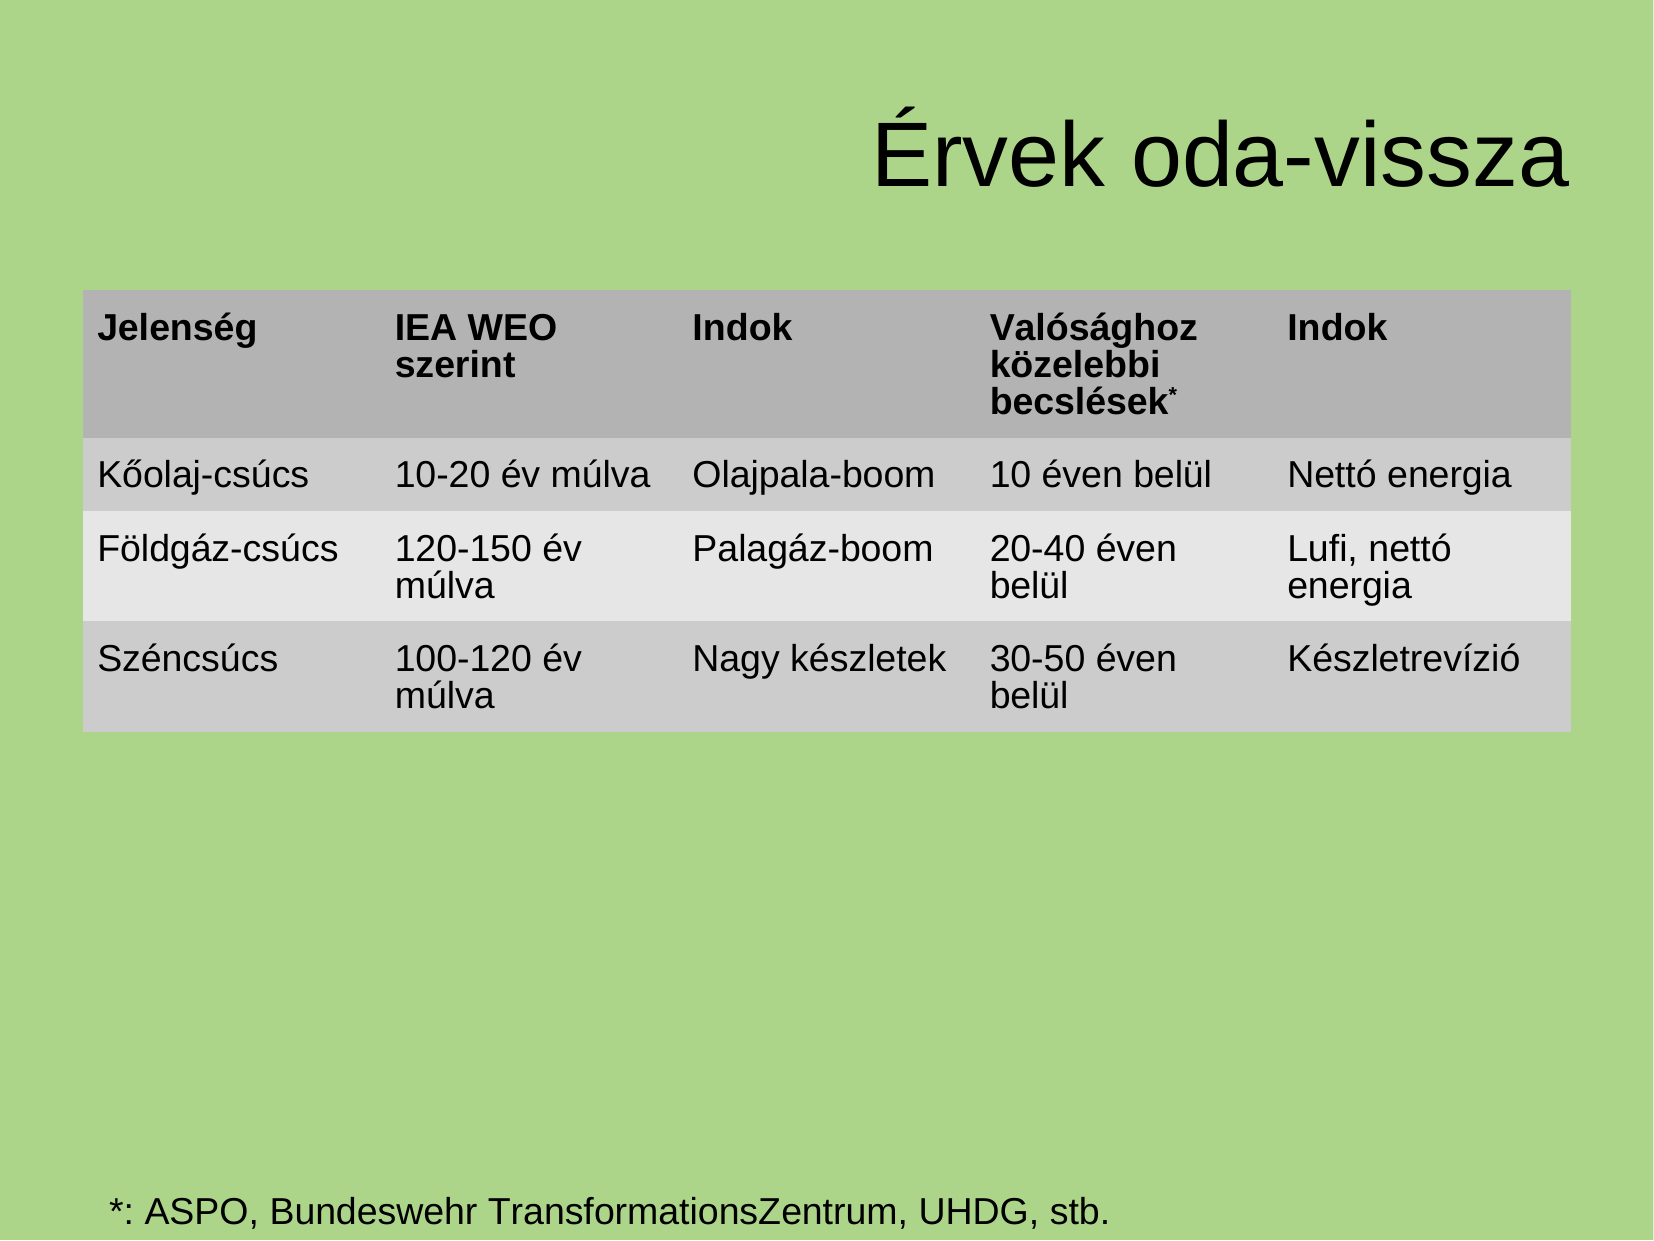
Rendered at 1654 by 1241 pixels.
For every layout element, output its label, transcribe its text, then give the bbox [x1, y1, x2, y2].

table_cell 10-20 év múlva [380, 438, 678, 511]
table_cell 30-50 éven belül [975, 621, 1273, 732]
table_cell Nettó energia [1273, 438, 1571, 511]
table_cell 20-40 éven belül [975, 511, 1273, 621]
table_cell Lufi, nettó energia [1273, 511, 1571, 621]
text_box *: ASPO, Bundeswehr TransformationsZentrum, UHDG, stb. [94, 1180, 1122, 1238]
table_cell Széncsúcs [83, 621, 380, 732]
table_header Indok [678, 290, 975, 438]
table_cell Földgáz-csúcs [83, 511, 380, 621]
table_header IEA WEO szerint [380, 290, 678, 438]
table_cell Olajpala-boom [678, 438, 975, 511]
table_cell 100-120 év múlva [380, 621, 678, 732]
table_cell Kőolaj-csúcs [83, 438, 380, 511]
table_header Jelenség [83, 290, 380, 438]
table_cell Palagáz-boom [678, 511, 975, 621]
table_cell Készletrevízió [1273, 621, 1571, 732]
table_cell 120-150 év múlva [380, 511, 678, 621]
table_header Valósághoz közelebbi becslések* [975, 290, 1273, 438]
table_cell 10 éven belül [975, 438, 1273, 511]
table_cell Nagy készletek [678, 621, 975, 732]
title Érvek oda-vissza [82, 49, 1571, 257]
table_header Indok [1273, 290, 1571, 438]
